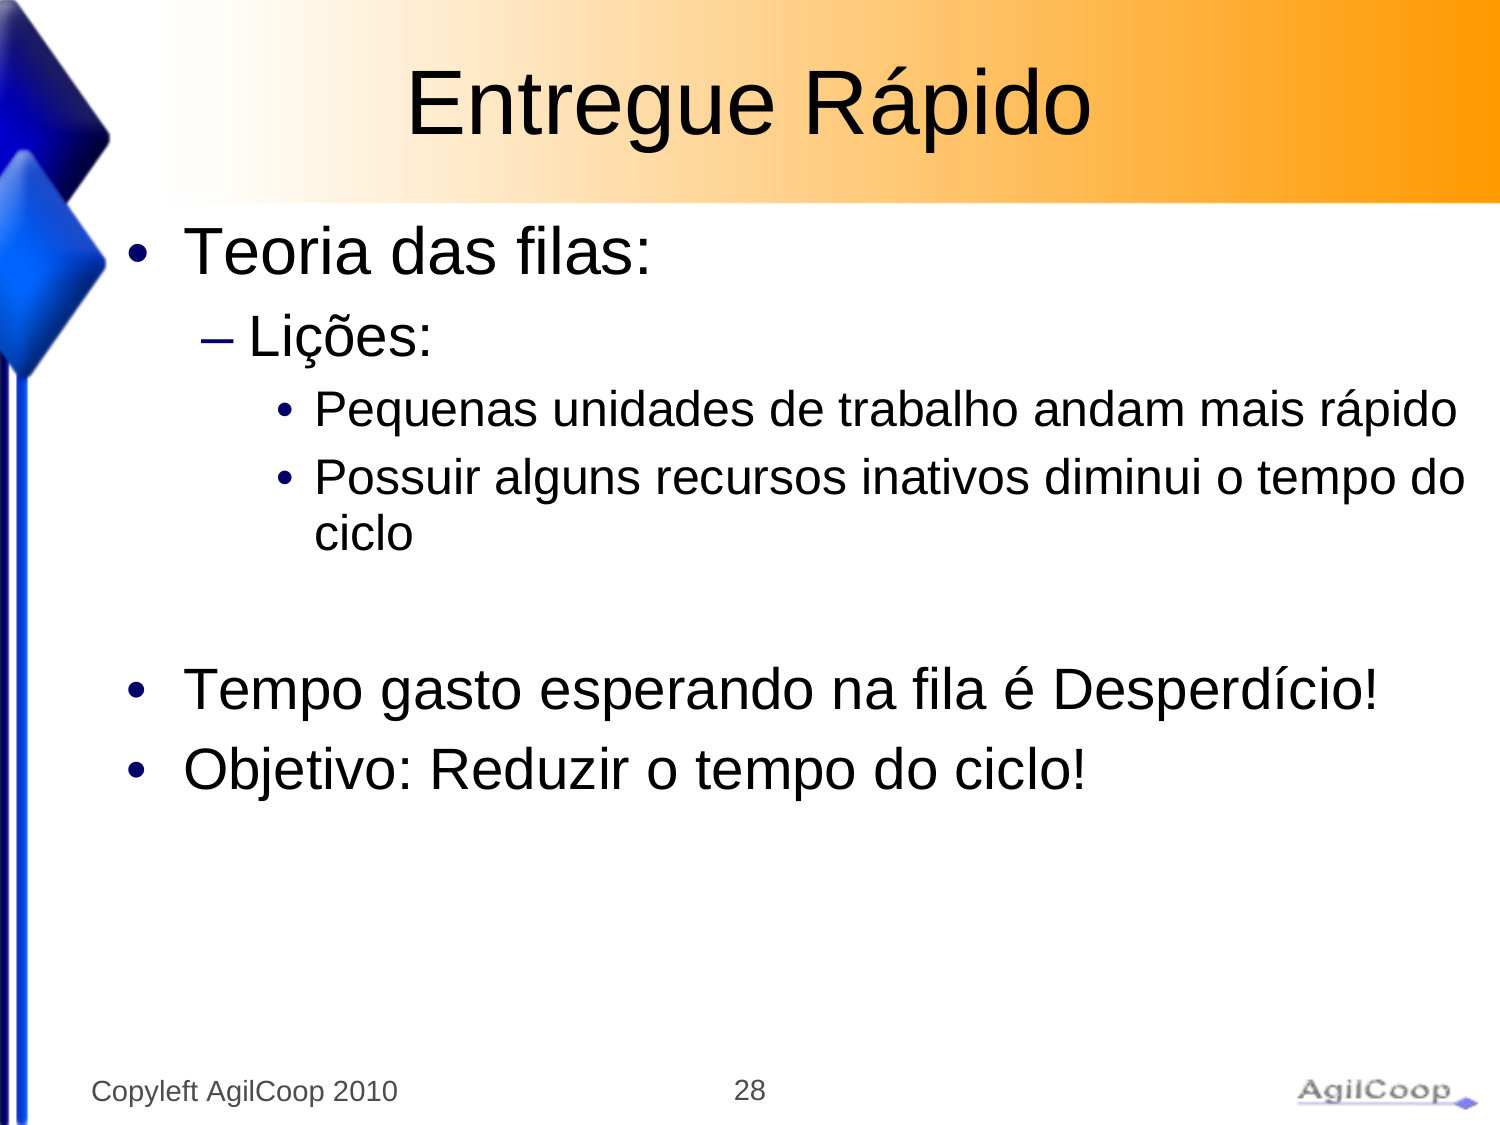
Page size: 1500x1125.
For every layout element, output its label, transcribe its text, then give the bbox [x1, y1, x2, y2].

title Entregue Rápido [75, 1, 1426, 205]
list Teoria das filas: Lições: Pequenas unidades de trabalho andam mais rápido Possuir alguns recursos inativos diminui o tempo do ciclo Tempo gasto esperando na fila é Desperdício! Objetivo: Reduzir o tempo do ciclo! [112, 206, 1500, 1121]
picture [0, 0, 1500, 1125]
